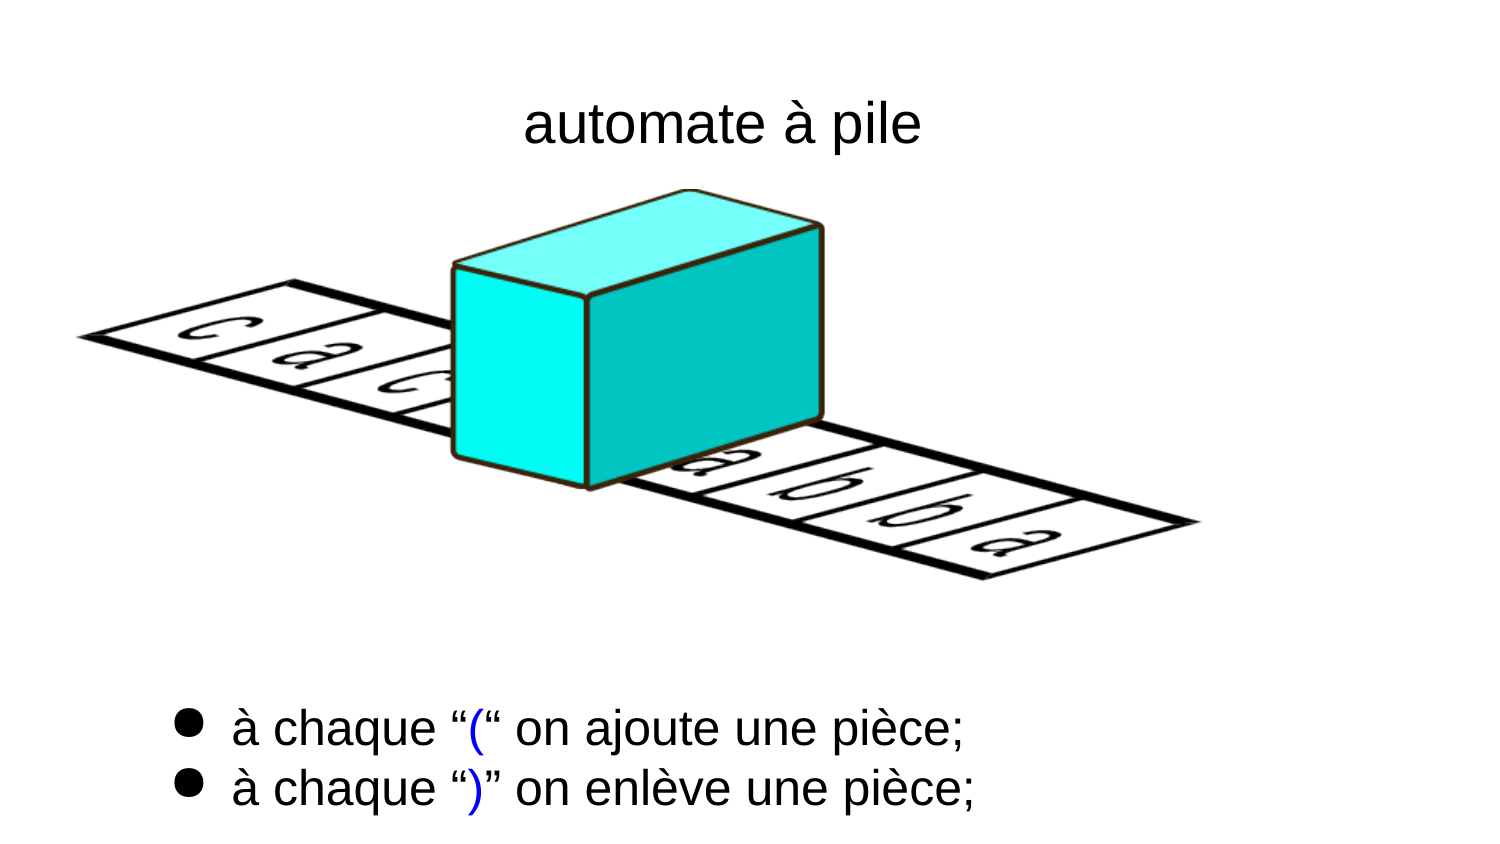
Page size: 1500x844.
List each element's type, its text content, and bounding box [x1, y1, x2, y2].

picture [24, 189, 1202, 718]
text_box à chaque “(“ on ajoute une pièce; à chaque “)” on enlève une pièce; [141, 680, 1346, 821]
title automate à pile [508, 70, 992, 165]
